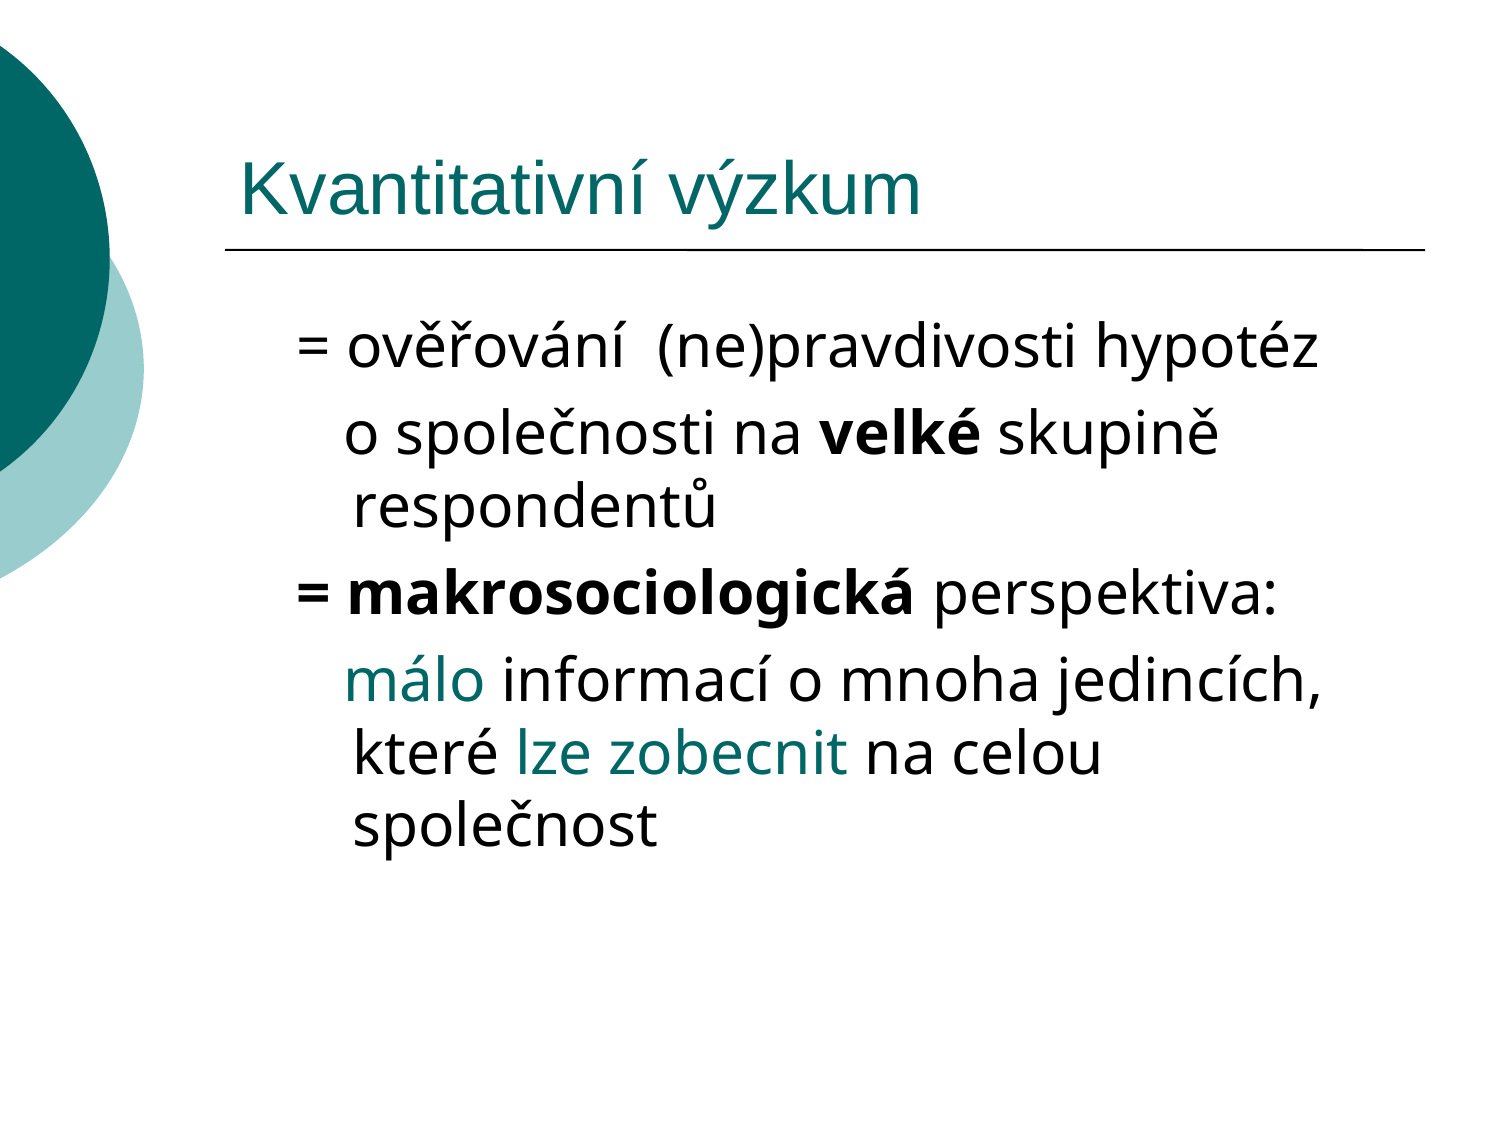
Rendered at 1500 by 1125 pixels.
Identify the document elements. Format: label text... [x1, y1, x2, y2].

title Kvantitativní výzkum [224, 49, 1425, 237]
list = ověřování (ne)pravdivosti hypotéz o společnosti na velké skupině respondentů = makrosociologická perspektiva: málo informací o mnoha jedincích, které lze zobecnit na celou společnost [224, 299, 1425, 975]
